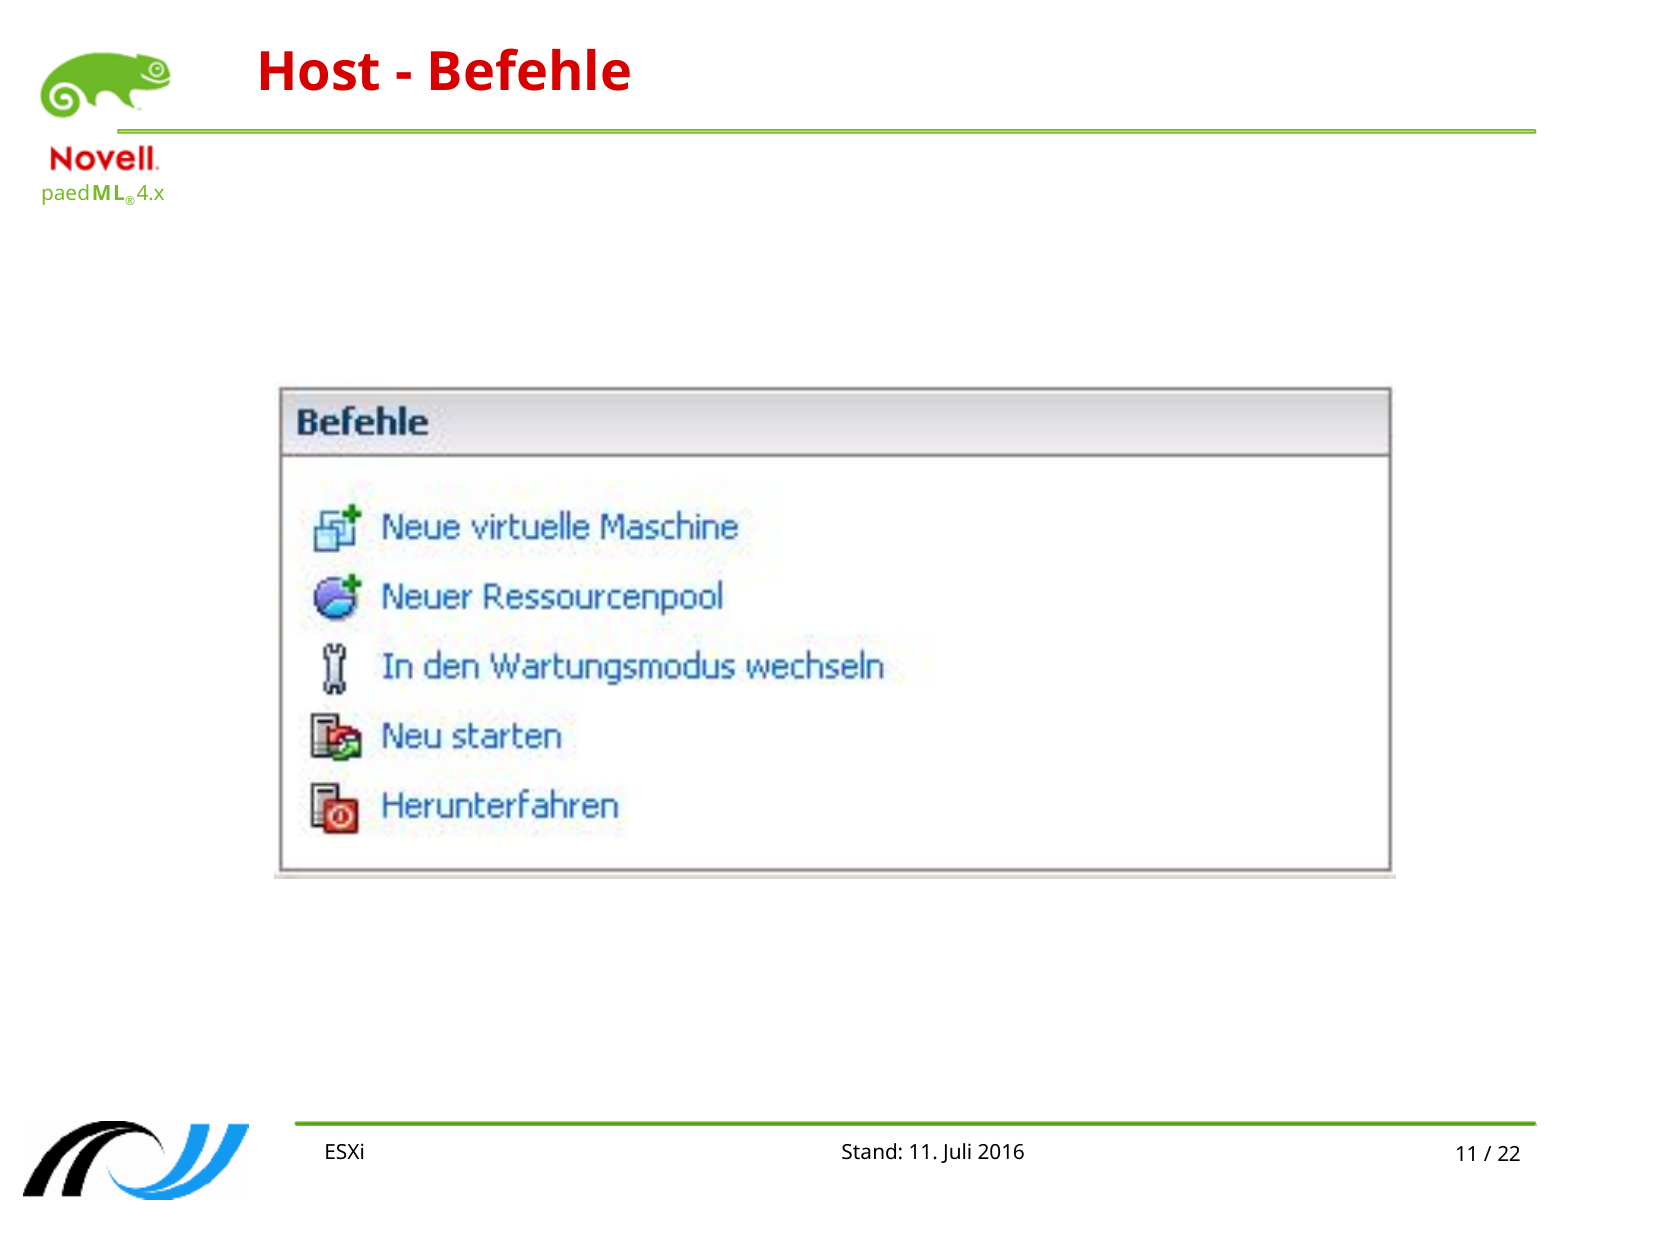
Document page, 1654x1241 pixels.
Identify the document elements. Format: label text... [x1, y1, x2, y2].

picture [274, 382, 1396, 879]
picture [23, 1121, 249, 1200]
title Host - Befehle [256, 17, 1530, 121]
picture [26, 35, 184, 193]
